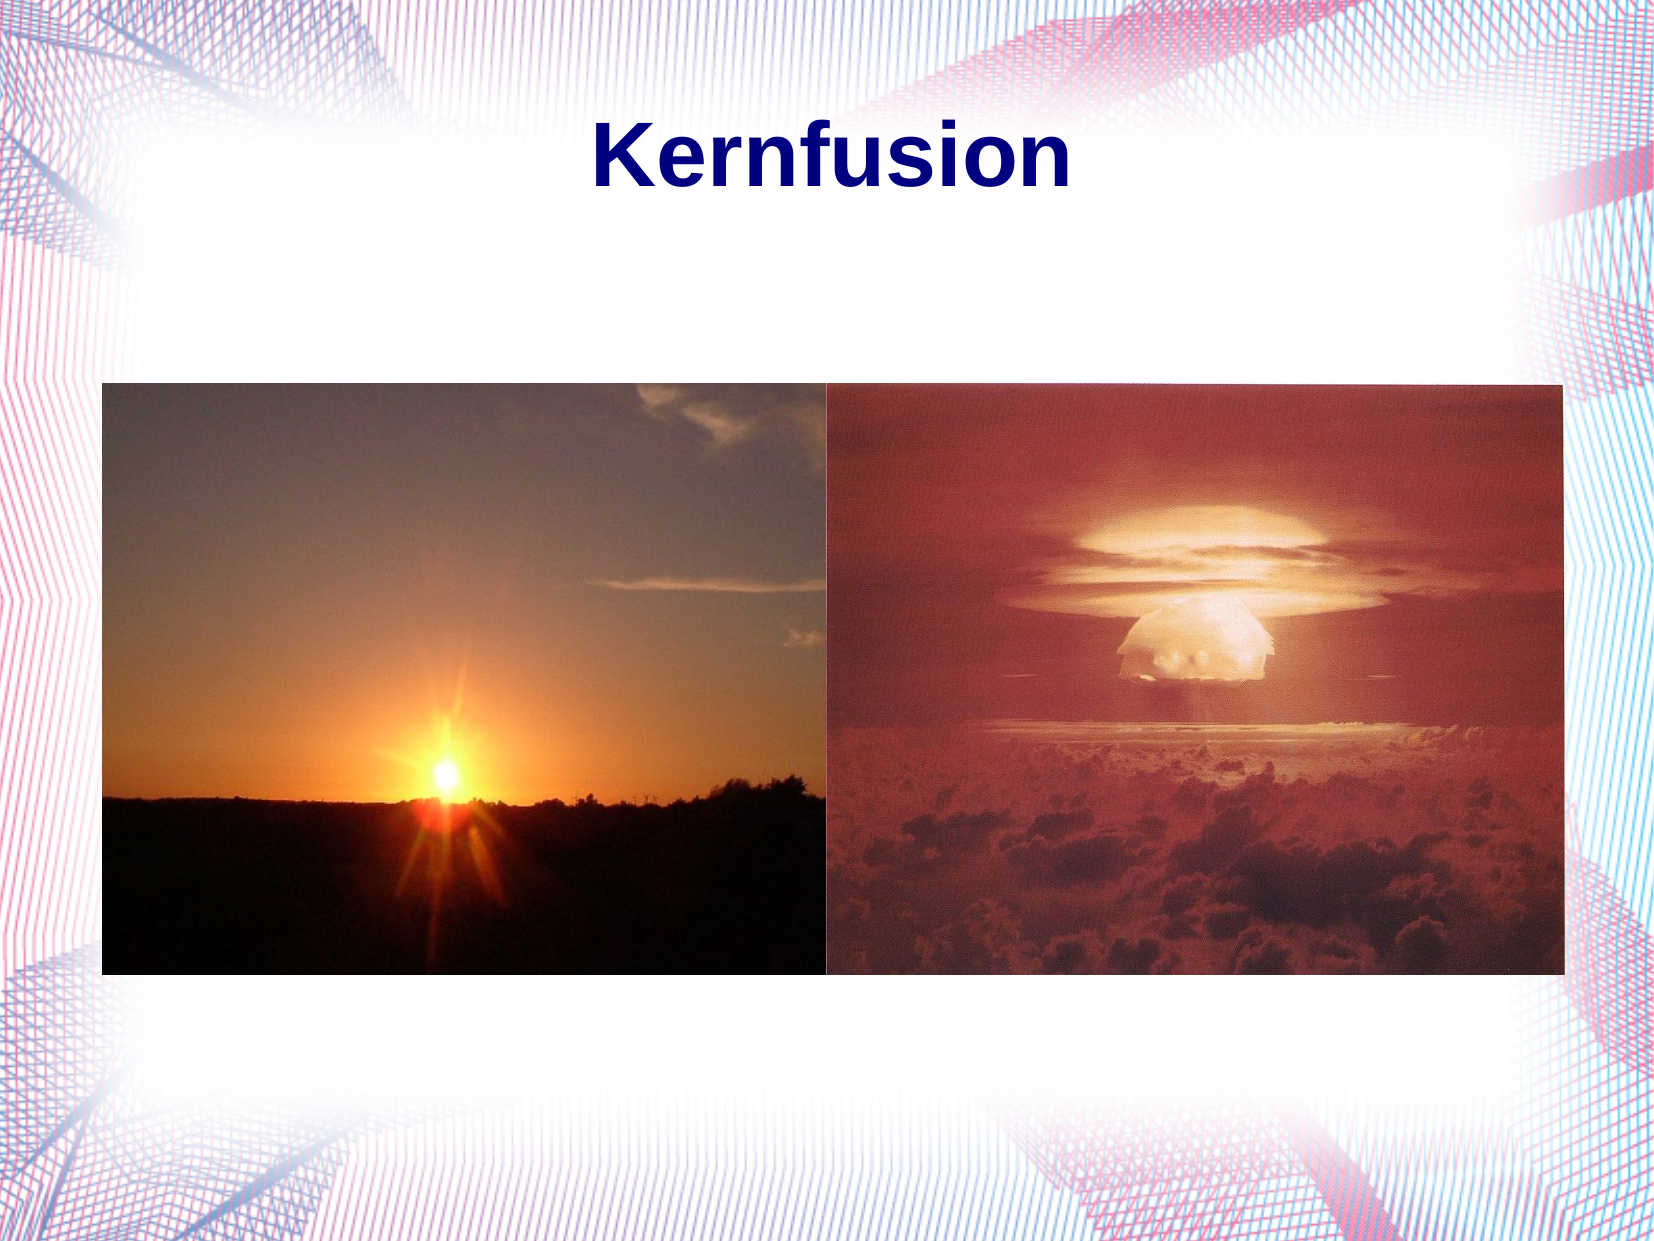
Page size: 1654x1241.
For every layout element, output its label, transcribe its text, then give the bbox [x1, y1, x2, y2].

picture [0, 0, 1654, 1241]
title Kernfusion [88, 59, 1577, 252]
